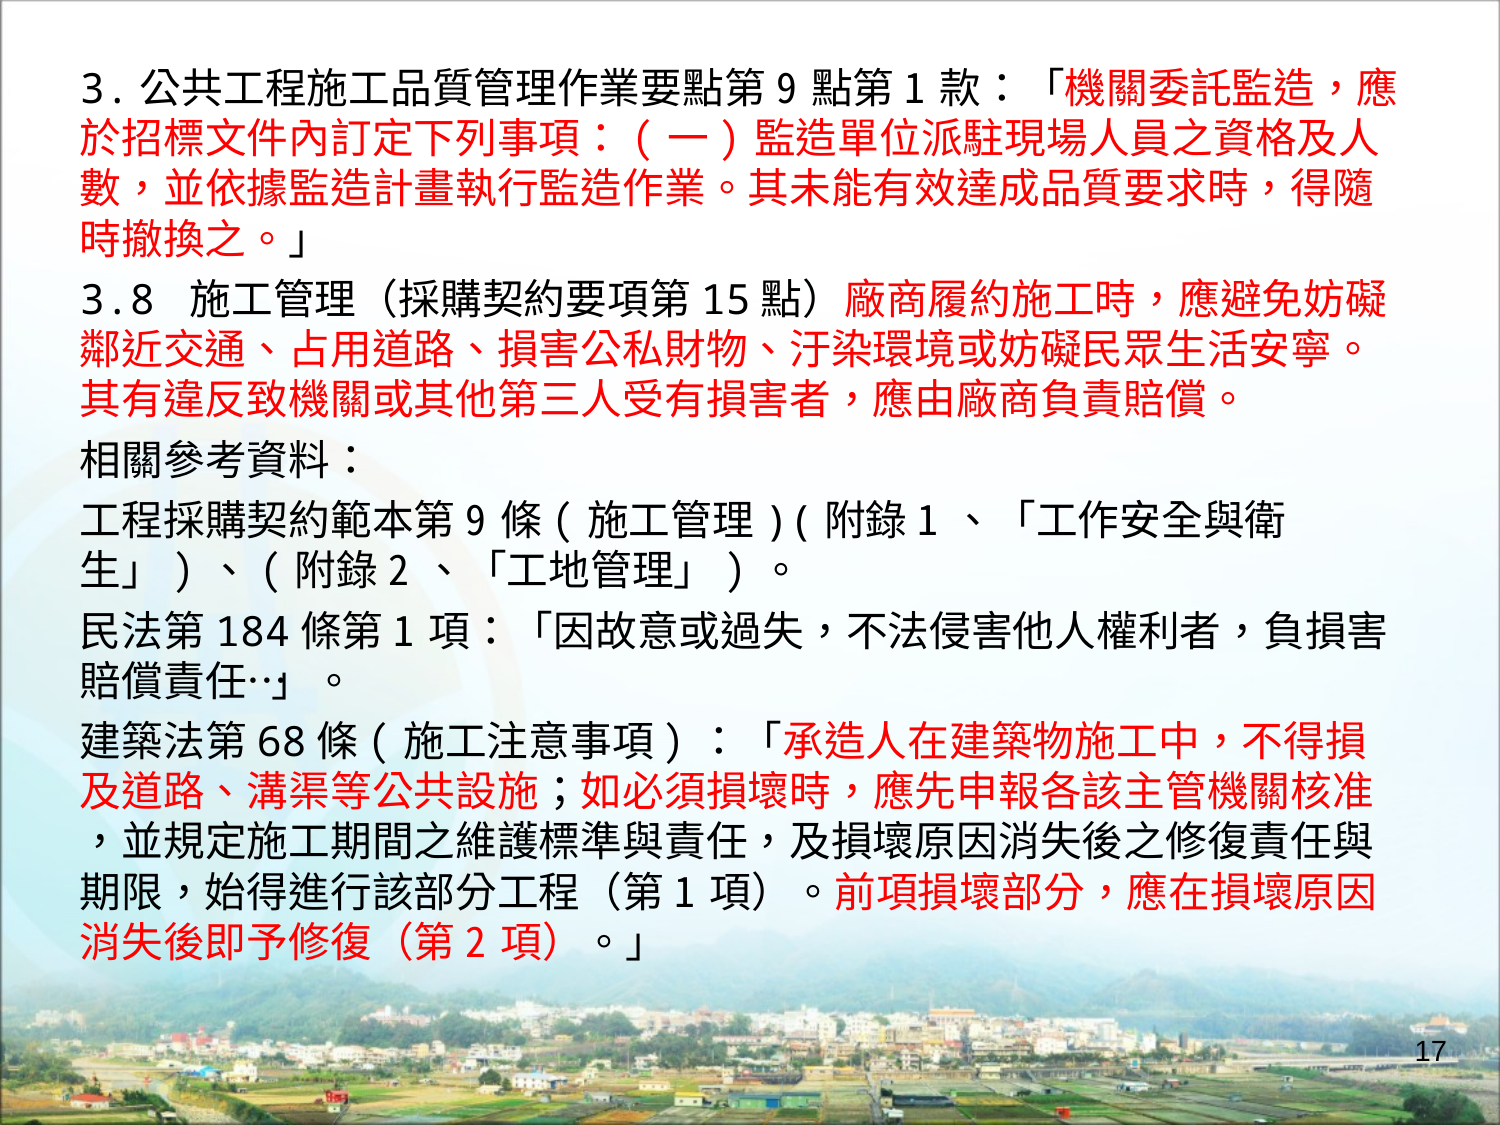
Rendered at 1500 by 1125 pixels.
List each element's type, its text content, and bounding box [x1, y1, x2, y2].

text_box <編號> [1111, 1024, 1462, 1103]
list 3.公共工程施工品質管理作業要點第9點第1款：「機關委託監造，應於招標文件內訂定下列事項：(一)監造單位派駐現場人員之資格及人數，並依據監造計畫執行監造作業。其未能有效達成品質要求時，得隨時撤換之。」 3.8 施工管理（採購契約要項第15點）廠商履約施工時，應避免妨礙鄰近交通、占用道路、損害公私財物、汙染環境或妨礙民眾生活安寧。其有違反致機關或其他第三人受有損害者，應由廠商負責賠償。 相關參考資料： 工程採購契約範本第9條(施工管理)(附錄1、「工作安全與衛生」)、(附錄2、「工地管理」)。 民法第184條第1項：「因故意或過失，不法侵害他人權利者，負損害賠償責任…」。 建築法第68條(施工注意事項)：「承造人在建築物施工中，不得損及道路、溝渠等公共設施；如必須損壞時，應先申報各該主管機關核准，並規定施工期間之維護標準與責任，及損壞原因消失後之修復責任與期限，始得進行該部分工程（第1項）。前項損壞部分，應在損壞原因消失後即予修復（第2項）。」 [64, 54, 1415, 1000]
picture [0, 0, 1500, 1125]
